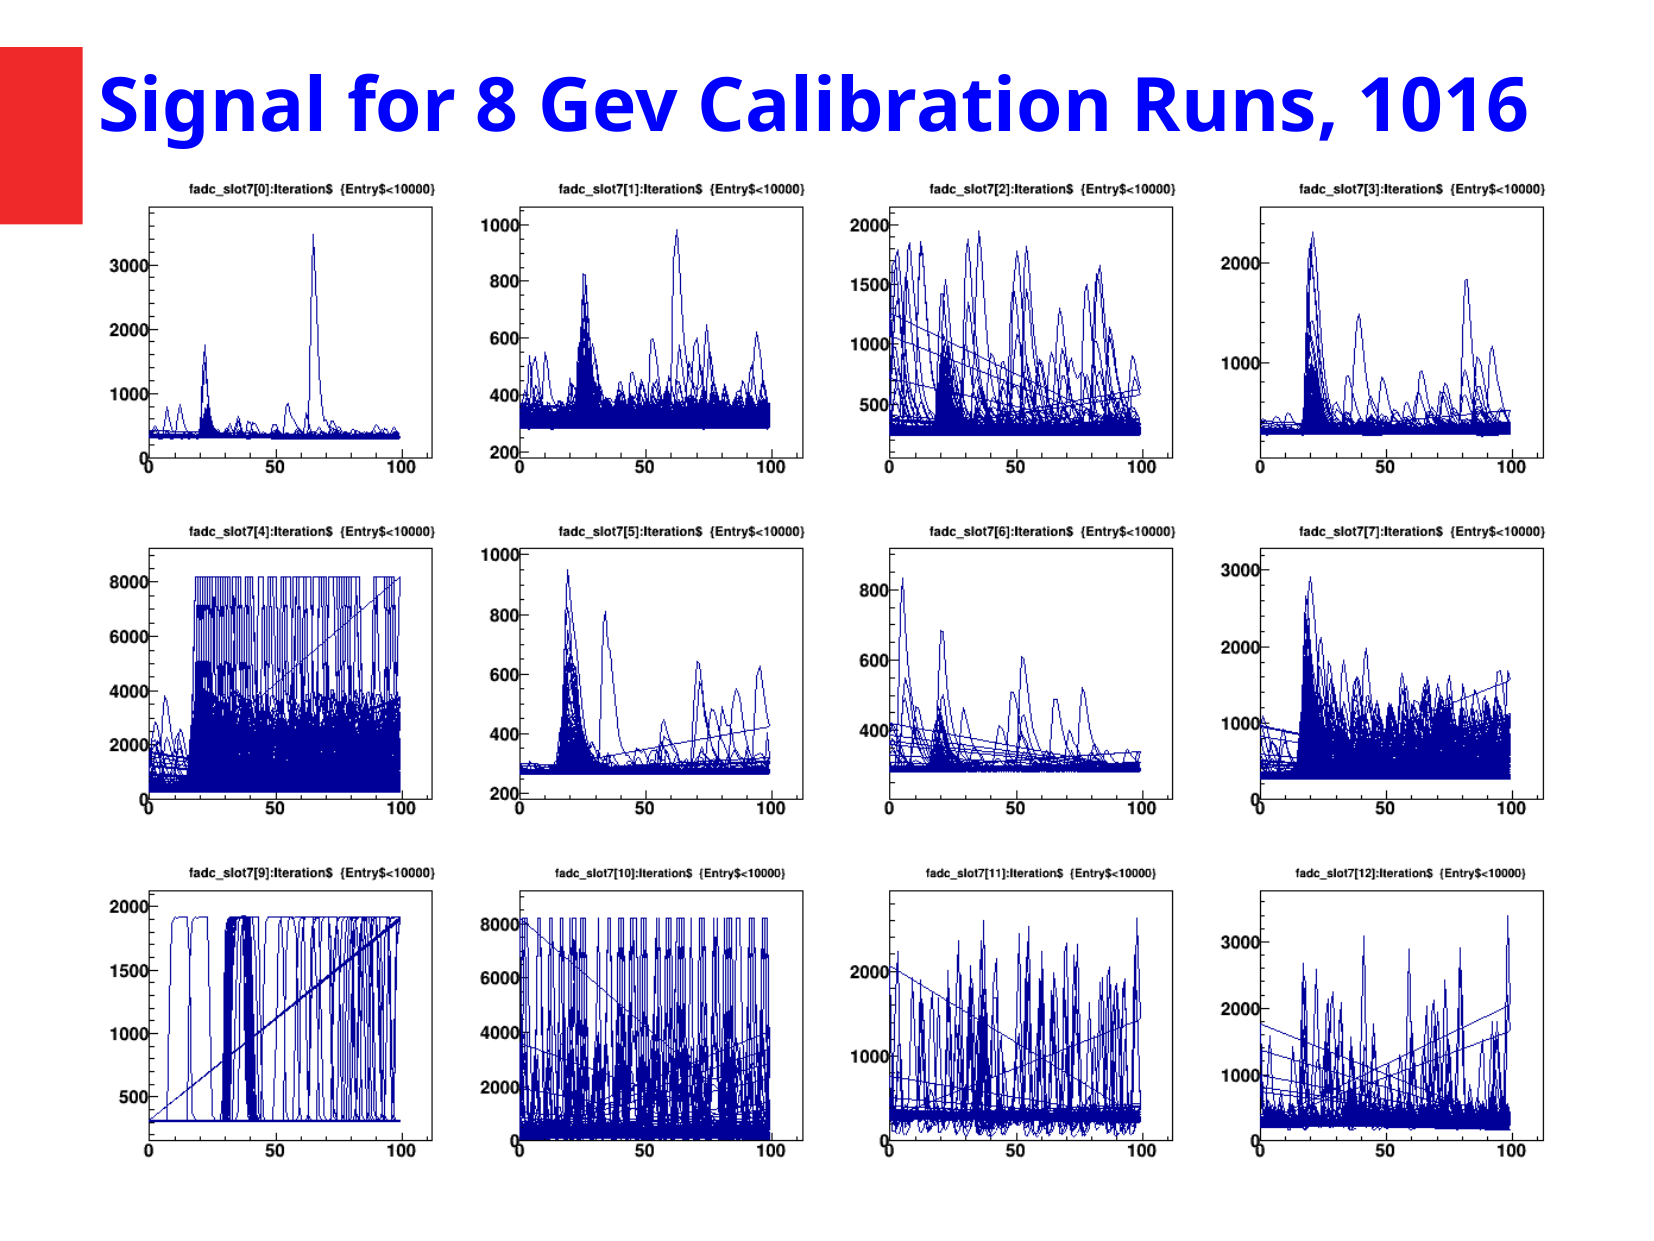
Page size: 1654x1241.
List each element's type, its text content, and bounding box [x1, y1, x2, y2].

picture [94, 165, 1575, 1190]
title Signal for 8 Gev Calibration Runs, 1016 [88, 51, 1542, 154]
